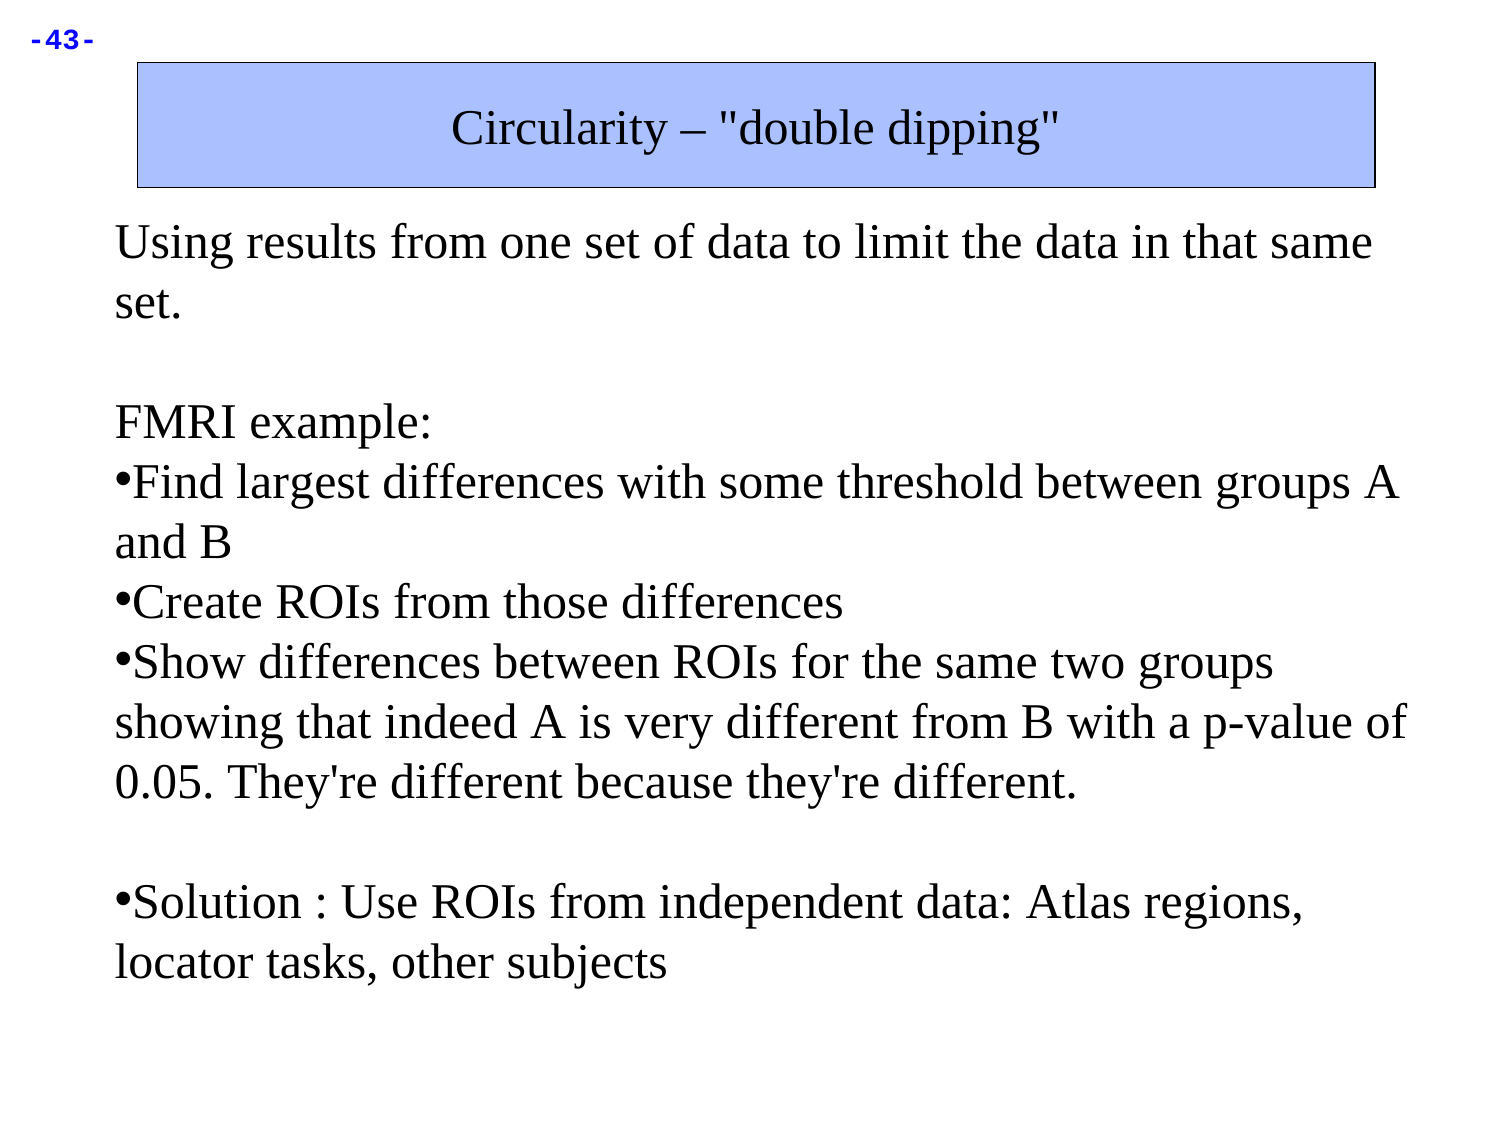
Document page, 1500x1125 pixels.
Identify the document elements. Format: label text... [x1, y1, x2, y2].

text_box Using results from one set of data to limit the data in that same set. FMRI example: Find largest differences with some threshold between groups A and B Create ROIs from those differences Show differences between ROIs for the same two groups showing that indeed A is very different from B with a p-value of 0.05. They're different because they're different. Solution : Use ROIs from independent data: Atlas regions, locator tasks, other subjects [99, 200, 1438, 1117]
title Circularity – "double dipping" [137, 62, 1375, 188]
